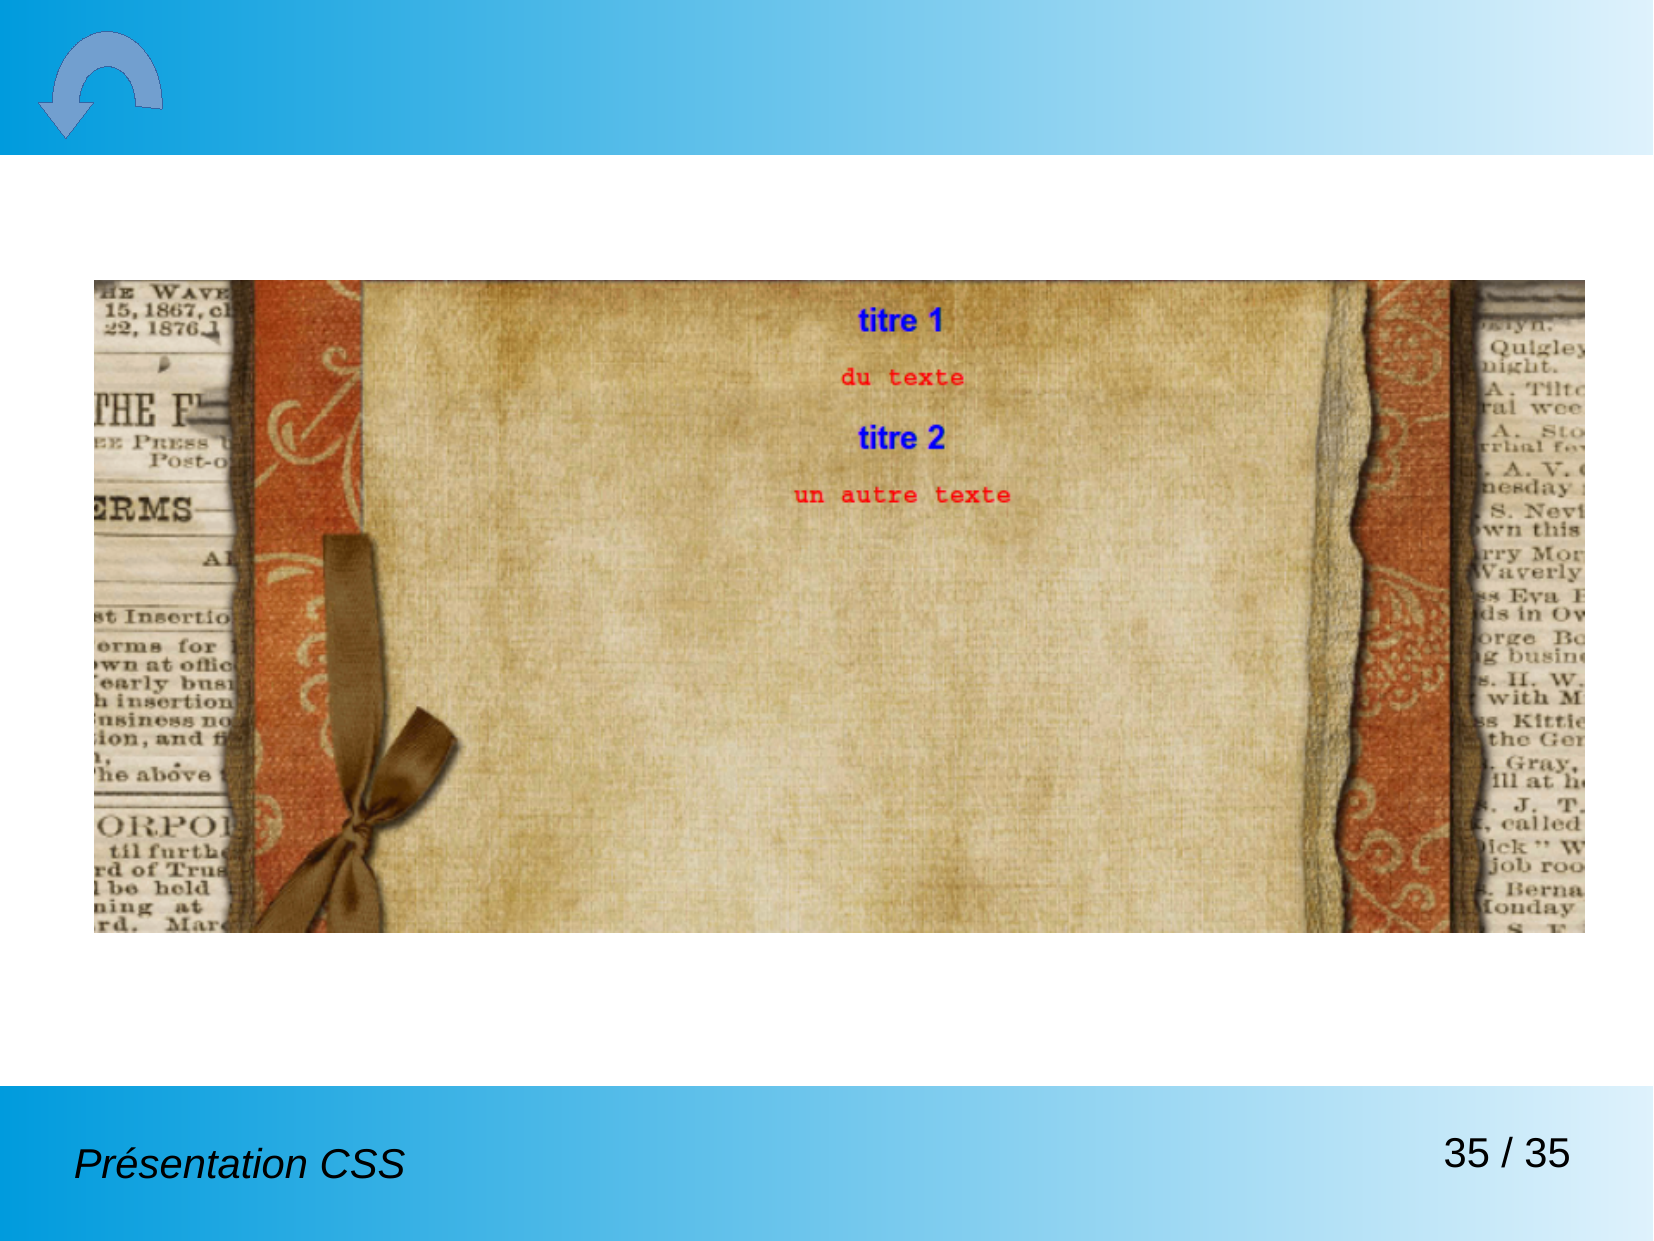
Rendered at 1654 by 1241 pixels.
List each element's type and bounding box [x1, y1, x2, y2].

picture [94, 280, 1585, 933]
text_box [38, 31, 163, 139]
